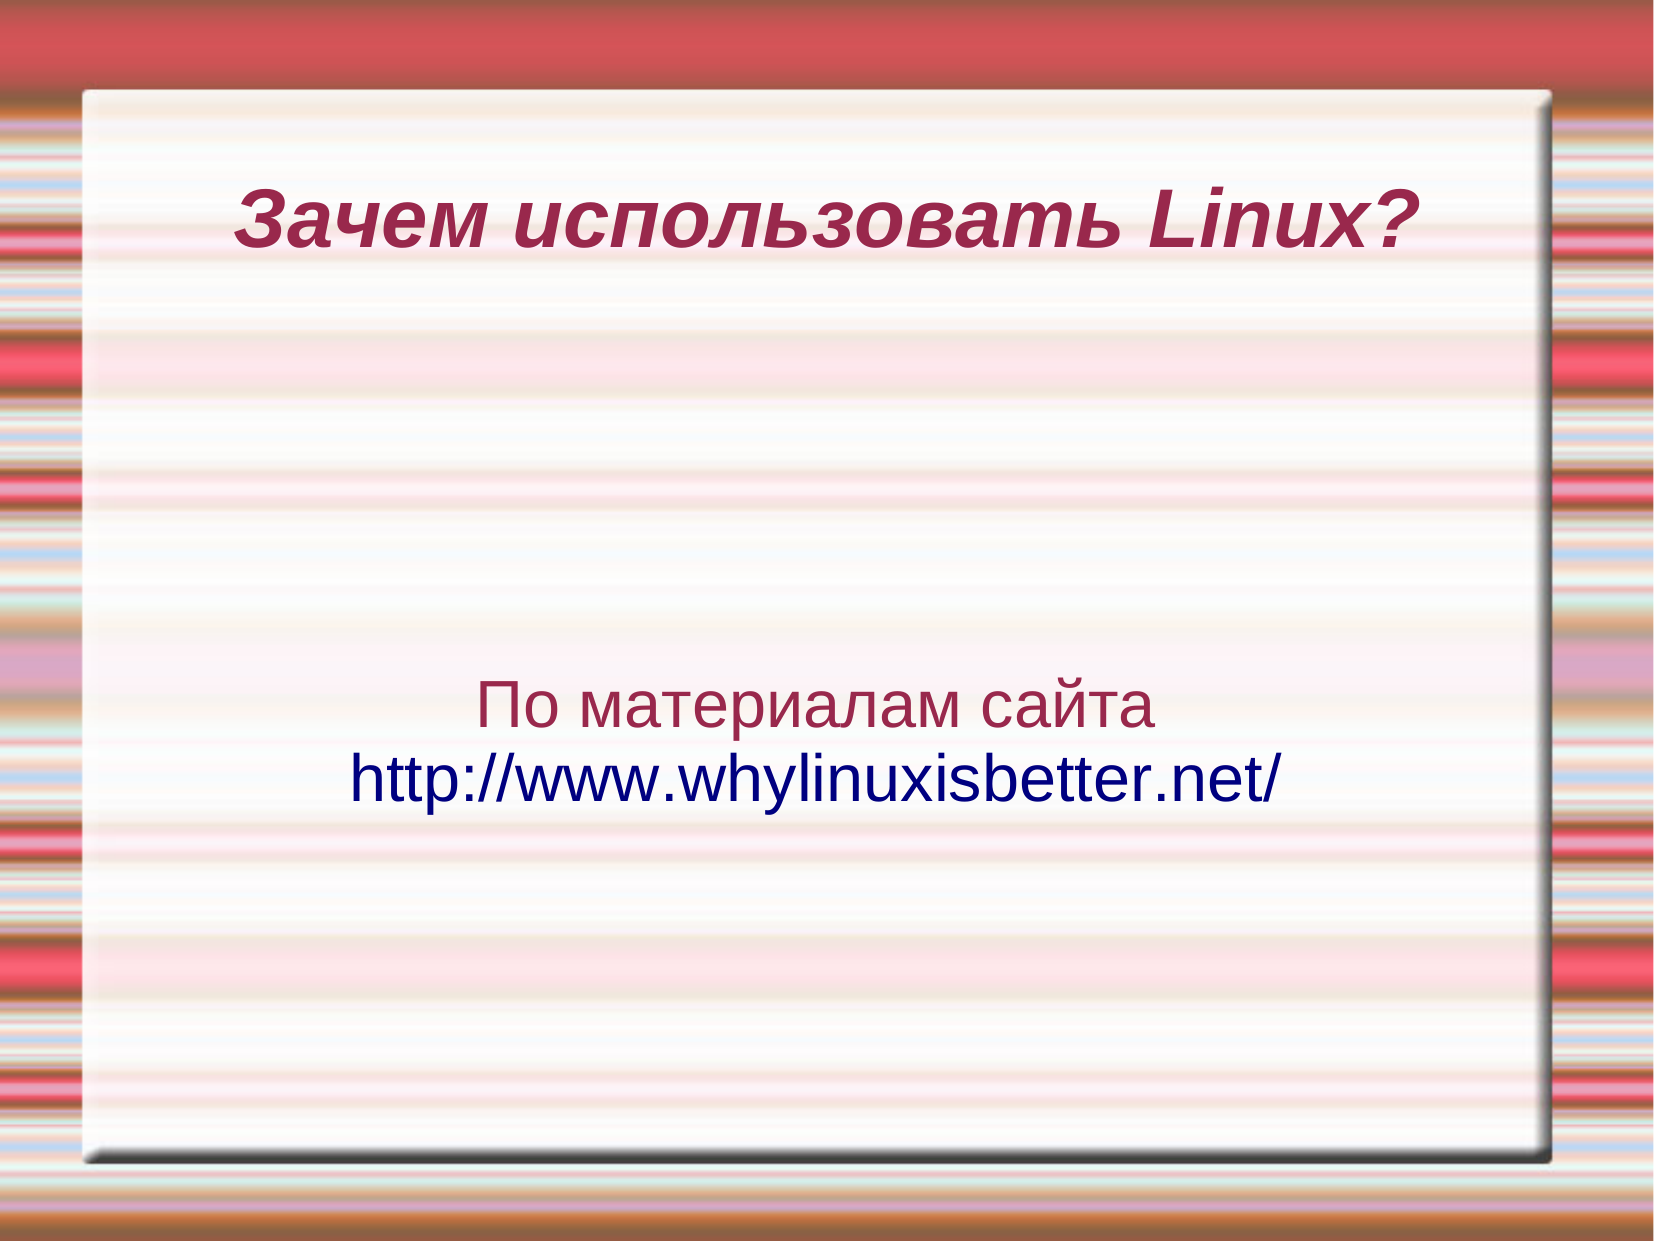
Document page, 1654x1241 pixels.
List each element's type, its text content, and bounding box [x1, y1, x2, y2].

subtitle По материалам сайта http://www.whylinuxisbetter.net/ [134, 350, 1516, 1133]
picture [0, 0, 1654, 1241]
title Зачем использовать Linux? [121, 114, 1534, 322]
